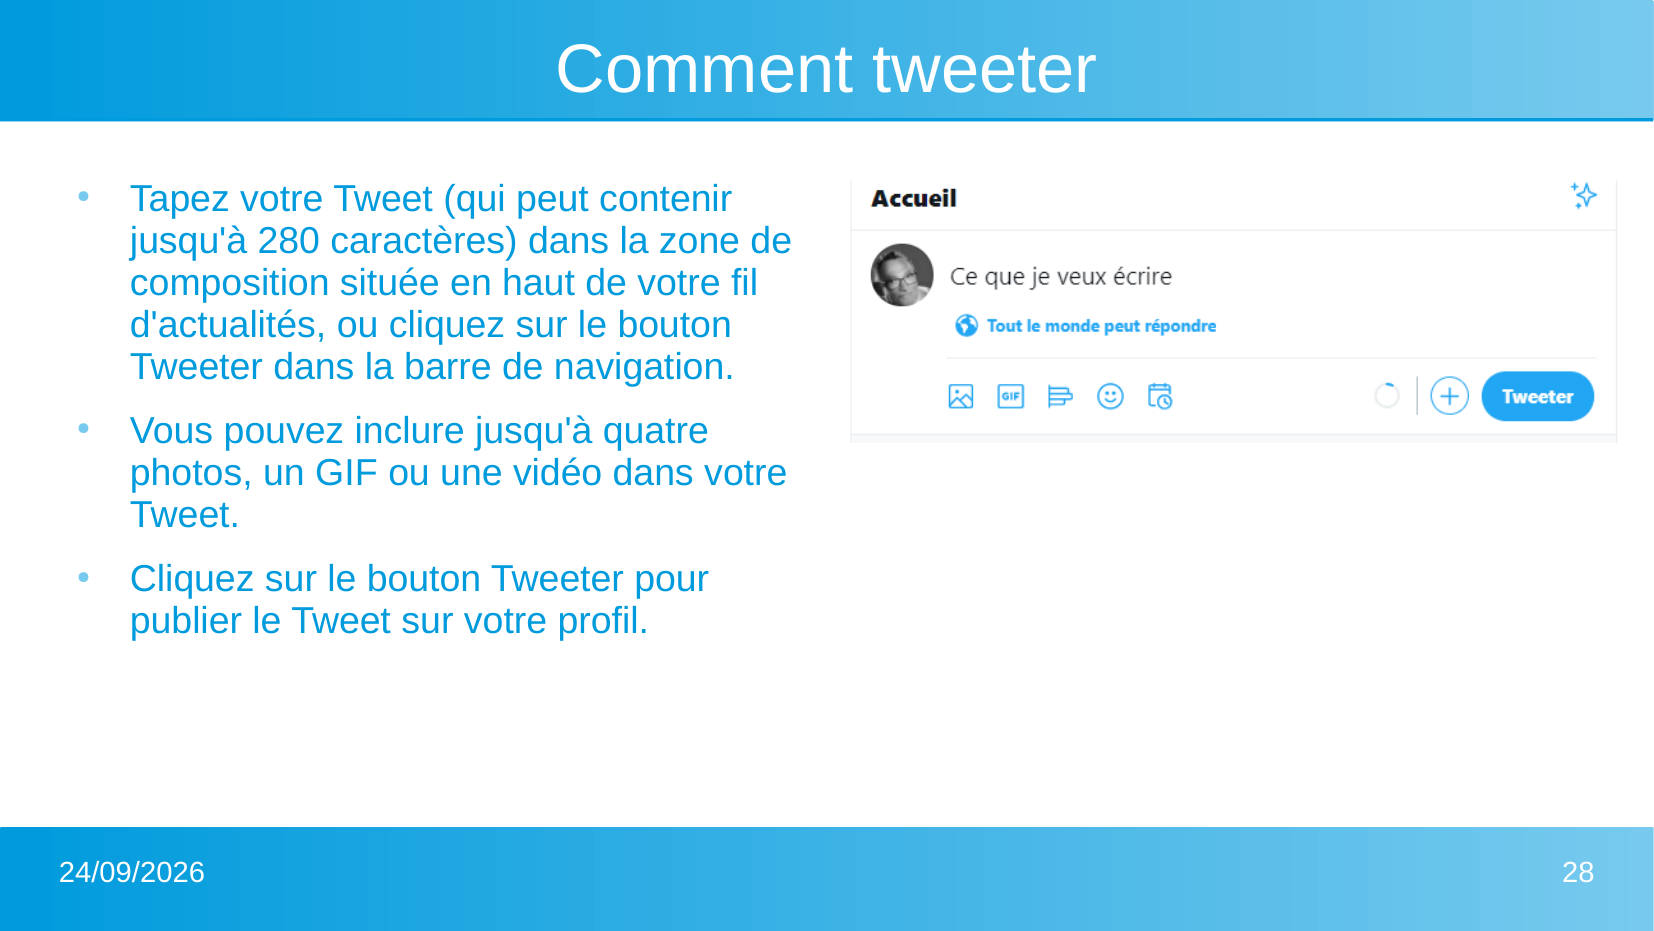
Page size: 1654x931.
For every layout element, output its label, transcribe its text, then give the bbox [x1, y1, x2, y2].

list Tapez votre Tweet (qui peut contenir jusqu'à 280 caractères) dans la zone de composition située en haut de votre fil d'actualités, ou cliquez sur le bouton Tweeter dans la barre de navigation. Vous pouvez inclure jusqu'à quatre photos, un GIF ou une vidéo dans votre Tweet. Cliquez sur le bouton Tweeter pour publier le Tweet sur votre profil. [59, 177, 798, 768]
title Comment tweeter [59, 29, 1595, 108]
picture [848, 180, 1625, 443]
